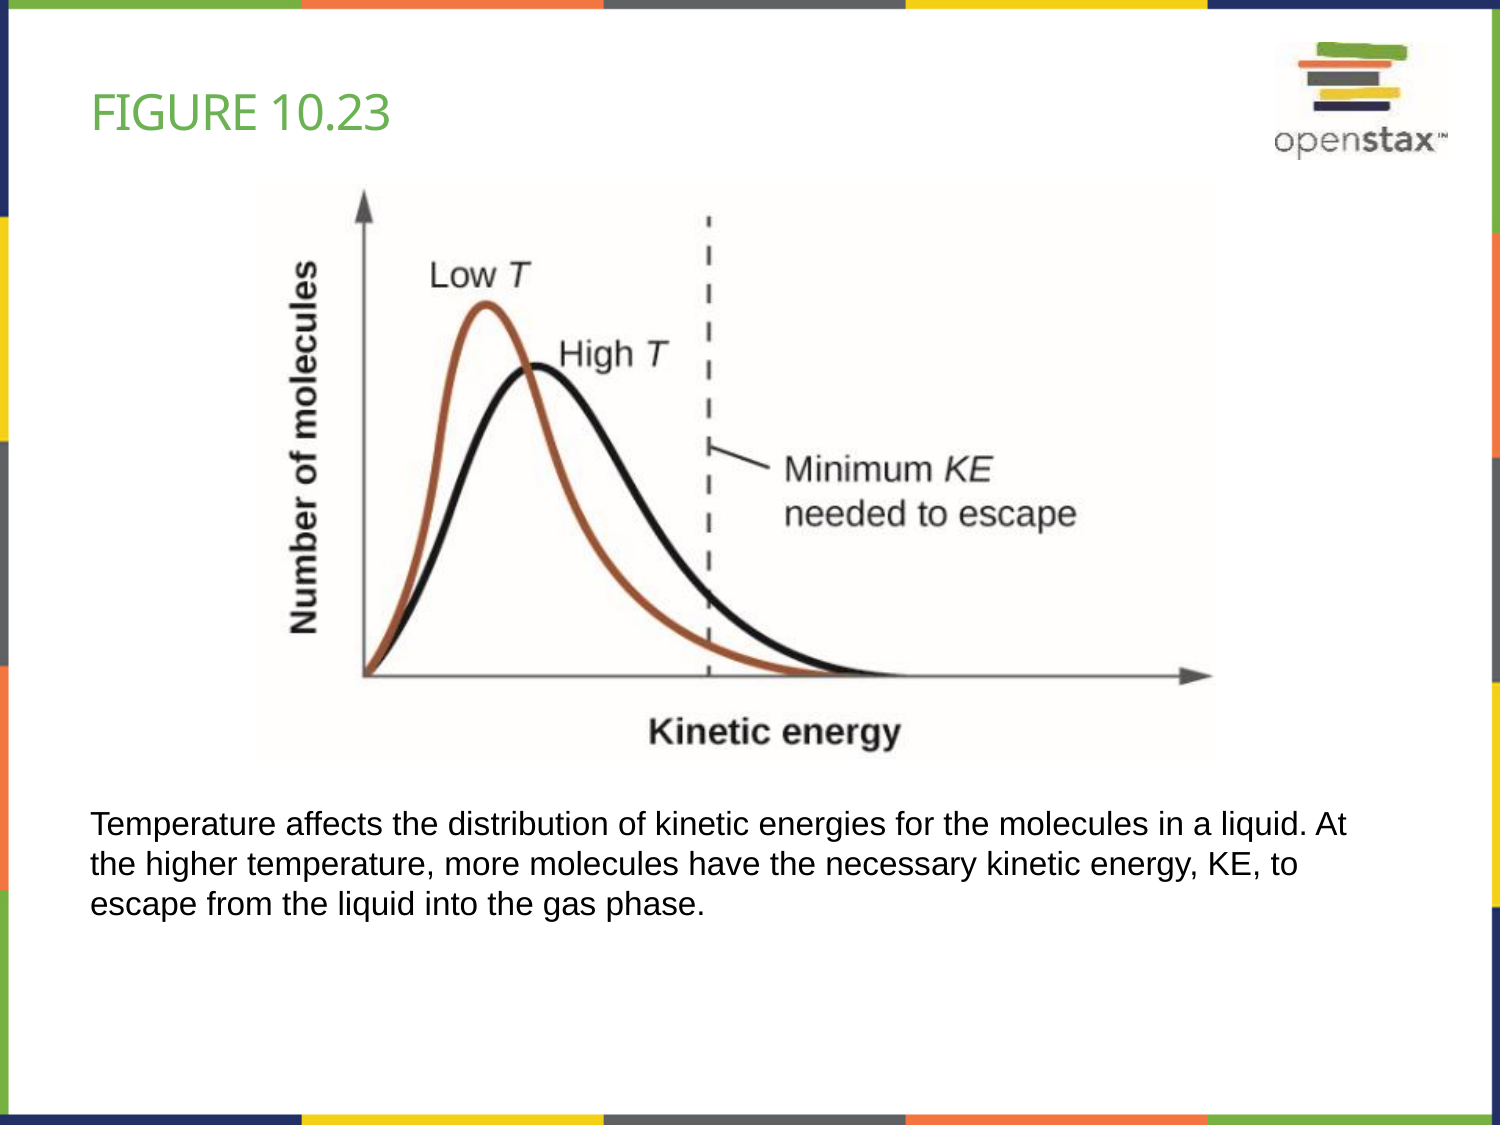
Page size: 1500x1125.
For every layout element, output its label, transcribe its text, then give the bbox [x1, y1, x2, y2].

title Figure 10.23 [75, 39, 1398, 148]
picture [0, 0, 1500, 1125]
list Temperature affects the distribution of kinetic energies for the molecules in a liquid. At the higher temperature, more molecules have the necessary kinetic energy, KE, to escape from the liquid into the gas phase. [75, 794, 1398, 986]
